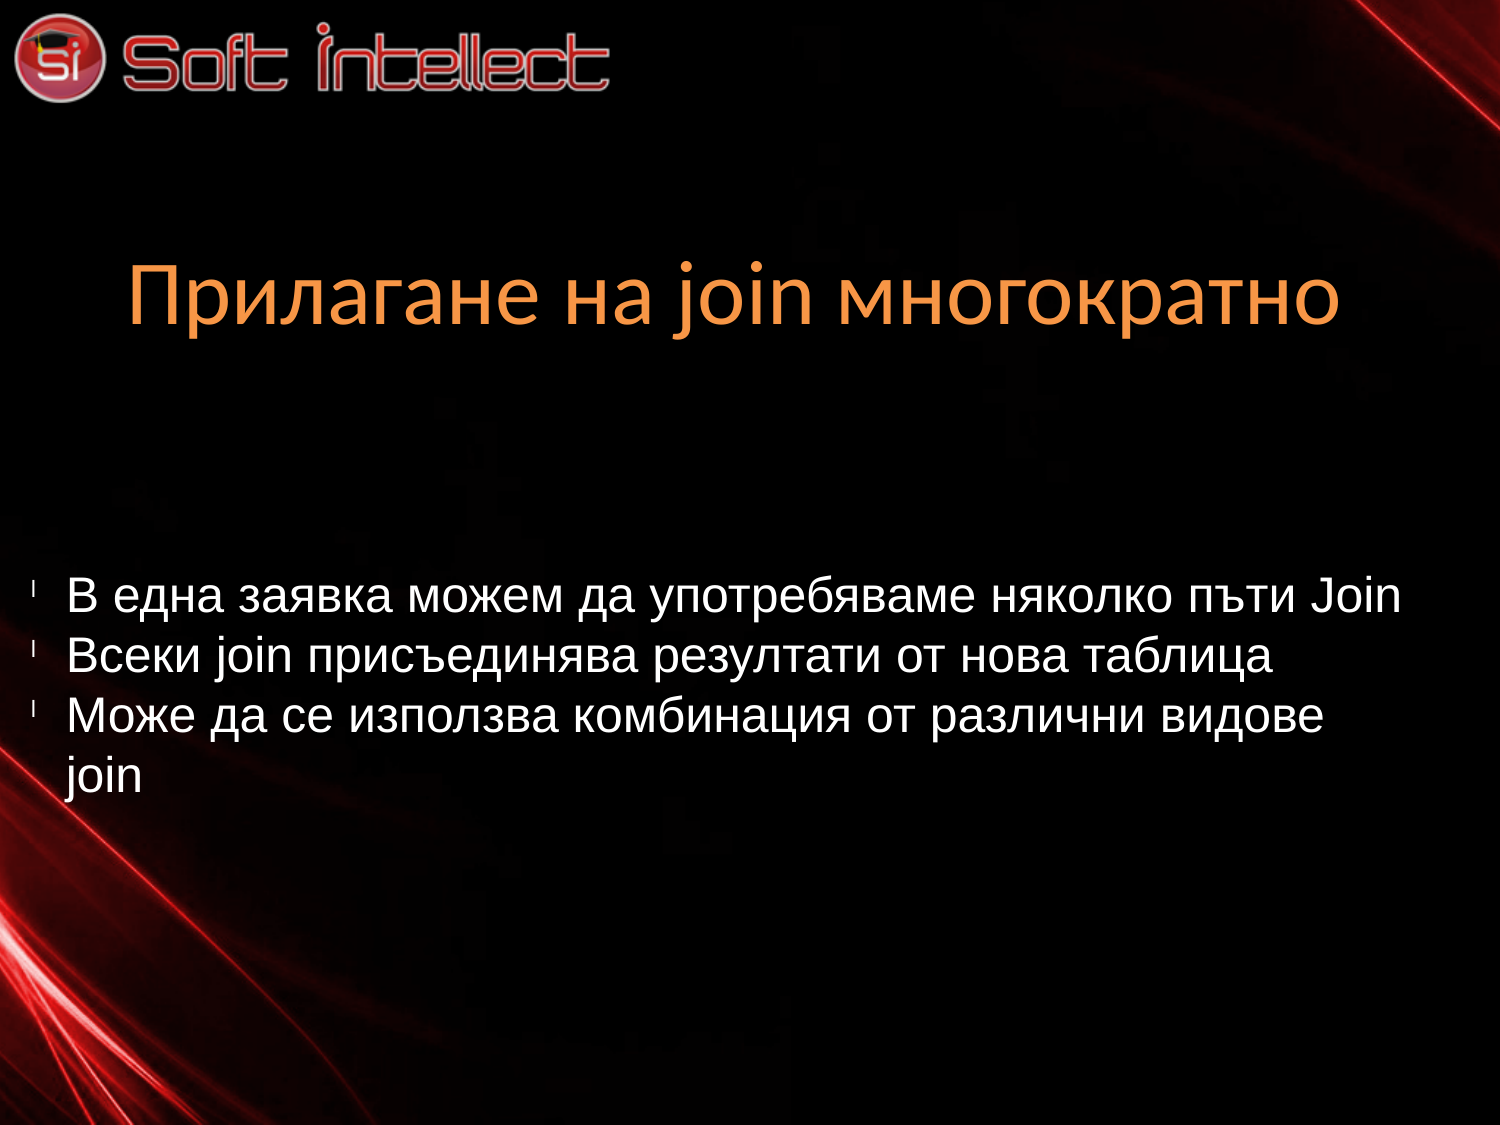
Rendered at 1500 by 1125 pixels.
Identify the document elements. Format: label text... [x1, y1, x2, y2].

picture [0, 0, 1500, 1125]
text_box Прилагане на join многократно [60, 195, 1410, 382]
text_box В една заявка можем да употребяваме няколко пъти Join Всеки join присъединява резултати от нова таблица Може да се използва комбинация от различни видове join [15, 554, 1426, 795]
